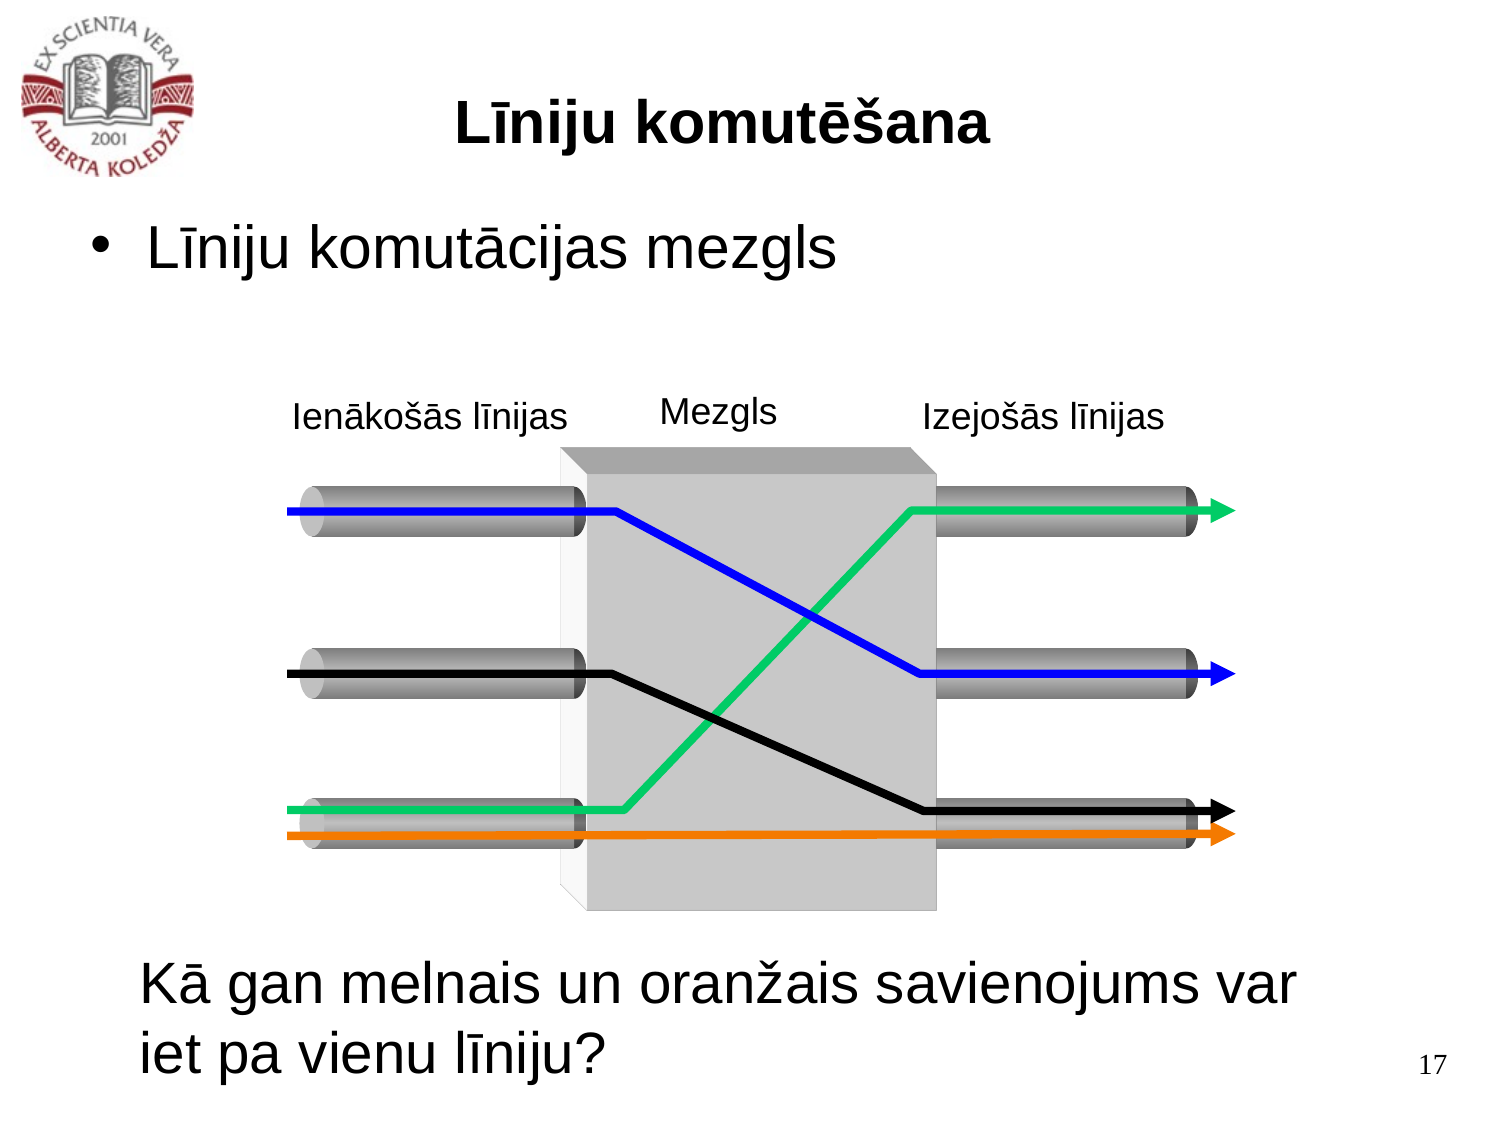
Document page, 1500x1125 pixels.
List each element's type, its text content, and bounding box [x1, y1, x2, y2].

text_box [588, 678, 704, 805]
text_box [721, 622, 1199, 806]
text_box [588, 839, 1196, 910]
text_box [819, 515, 1199, 669]
text_box Mezgls [659, 386, 779, 432]
text_box <skaitlis> [1312, 1037, 1463, 1101]
text_box Izejošās līnijas [921, 391, 1166, 437]
text_box [588, 516, 802, 712]
text_box [299, 516, 587, 537]
text_box [299, 648, 587, 669]
text_box [303, 798, 583, 805]
text_box [588, 724, 1199, 831]
text_box [299, 678, 587, 699]
text_box Ienākošās līnijas [291, 391, 569, 437]
title Līniju komutēšana [50, 62, 1374, 175]
text_box [588, 475, 1199, 609]
list Līniju komutācijas mezgls [74, 200, 1463, 296]
text_box Mezgls [734, 406, 744, 422]
text_box [299, 486, 587, 507]
text_box Kā gan melnais un oranžais savienojums var iet pa vienu līniju? [125, 937, 1388, 1093]
text_box [302, 840, 584, 849]
text_box [299, 815, 587, 831]
picture [21, 16, 194, 177]
